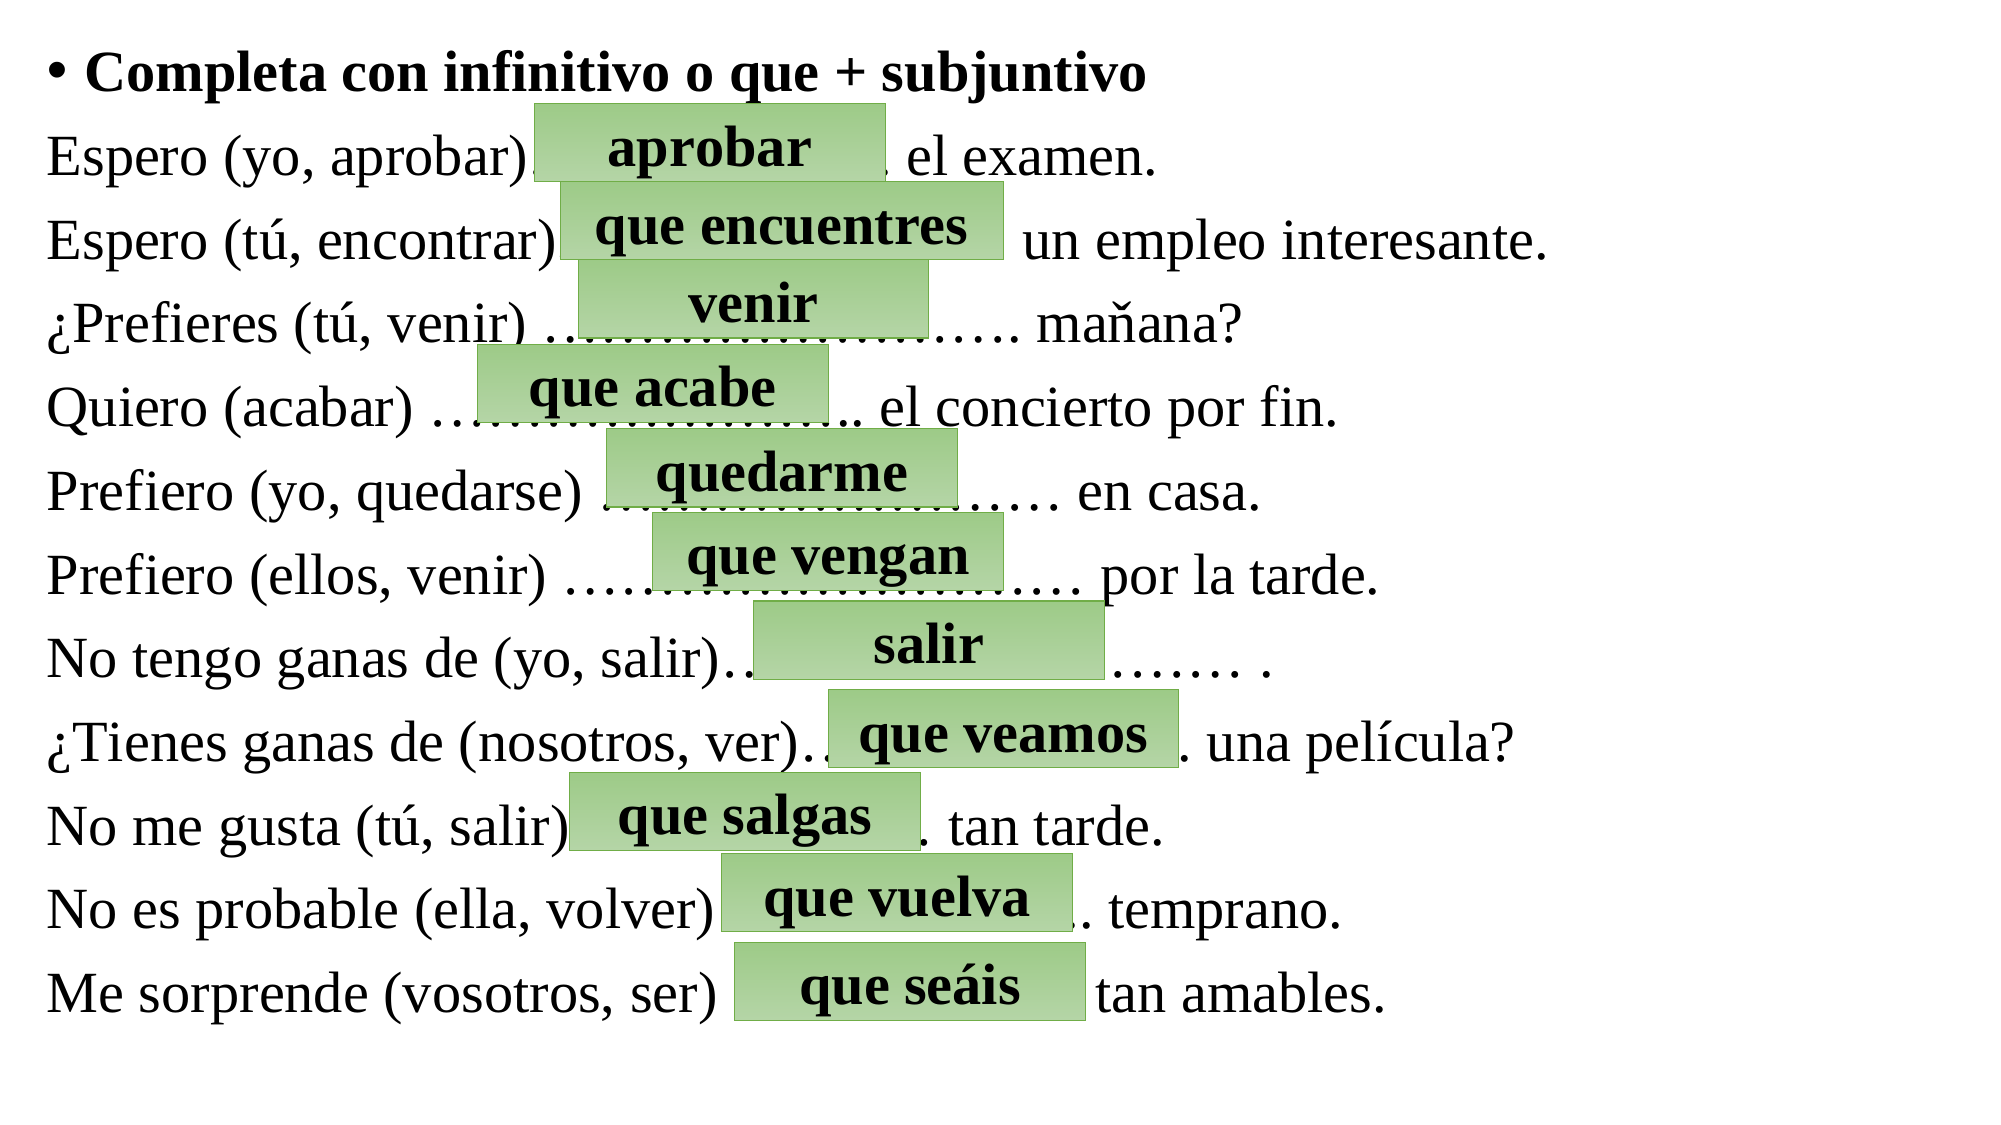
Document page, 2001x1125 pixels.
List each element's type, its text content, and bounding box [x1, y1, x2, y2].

text_box que vuelva [721, 853, 1073, 932]
text_box que encuentres [560, 181, 1004, 260]
text_box que salgas [569, 772, 921, 851]
text_box que acabe [477, 344, 829, 423]
text_box venir [578, 259, 929, 338]
text_box aprobar [534, 103, 886, 182]
text_box que seáis [734, 942, 1086, 1021]
text_box que vengan [652, 512, 1004, 591]
list Completa con infinitivo o que + subjuntivo Espero (yo, aprobar)………………. el examen. Espero (tú, encontrar).. ………………… un empleo interesante. ¿Prefieres (tú, venir) ……………………. maňana? Quiero (acabar) ………………….. el concierto por fin. Prefiero (yo, quedarse) …………………… en casa. Prefiero (ellos, venir) ……………………… por la tarde. No tengo ganas de (yo, salir)……………………… . ¿Tienes ganas de (nosotros, ver)… …………….. una película? No me gusta (tú, salir)….…………… tan tarde. No es probable (ella, volver)……………….. temprano. Me sorprende (vosotros, ser) …..………….. tan amables. [31, 33, 1976, 1117]
text_box que veamos [828, 689, 1179, 768]
text_box quedarme [606, 428, 958, 507]
text_box salir [753, 601, 1105, 680]
